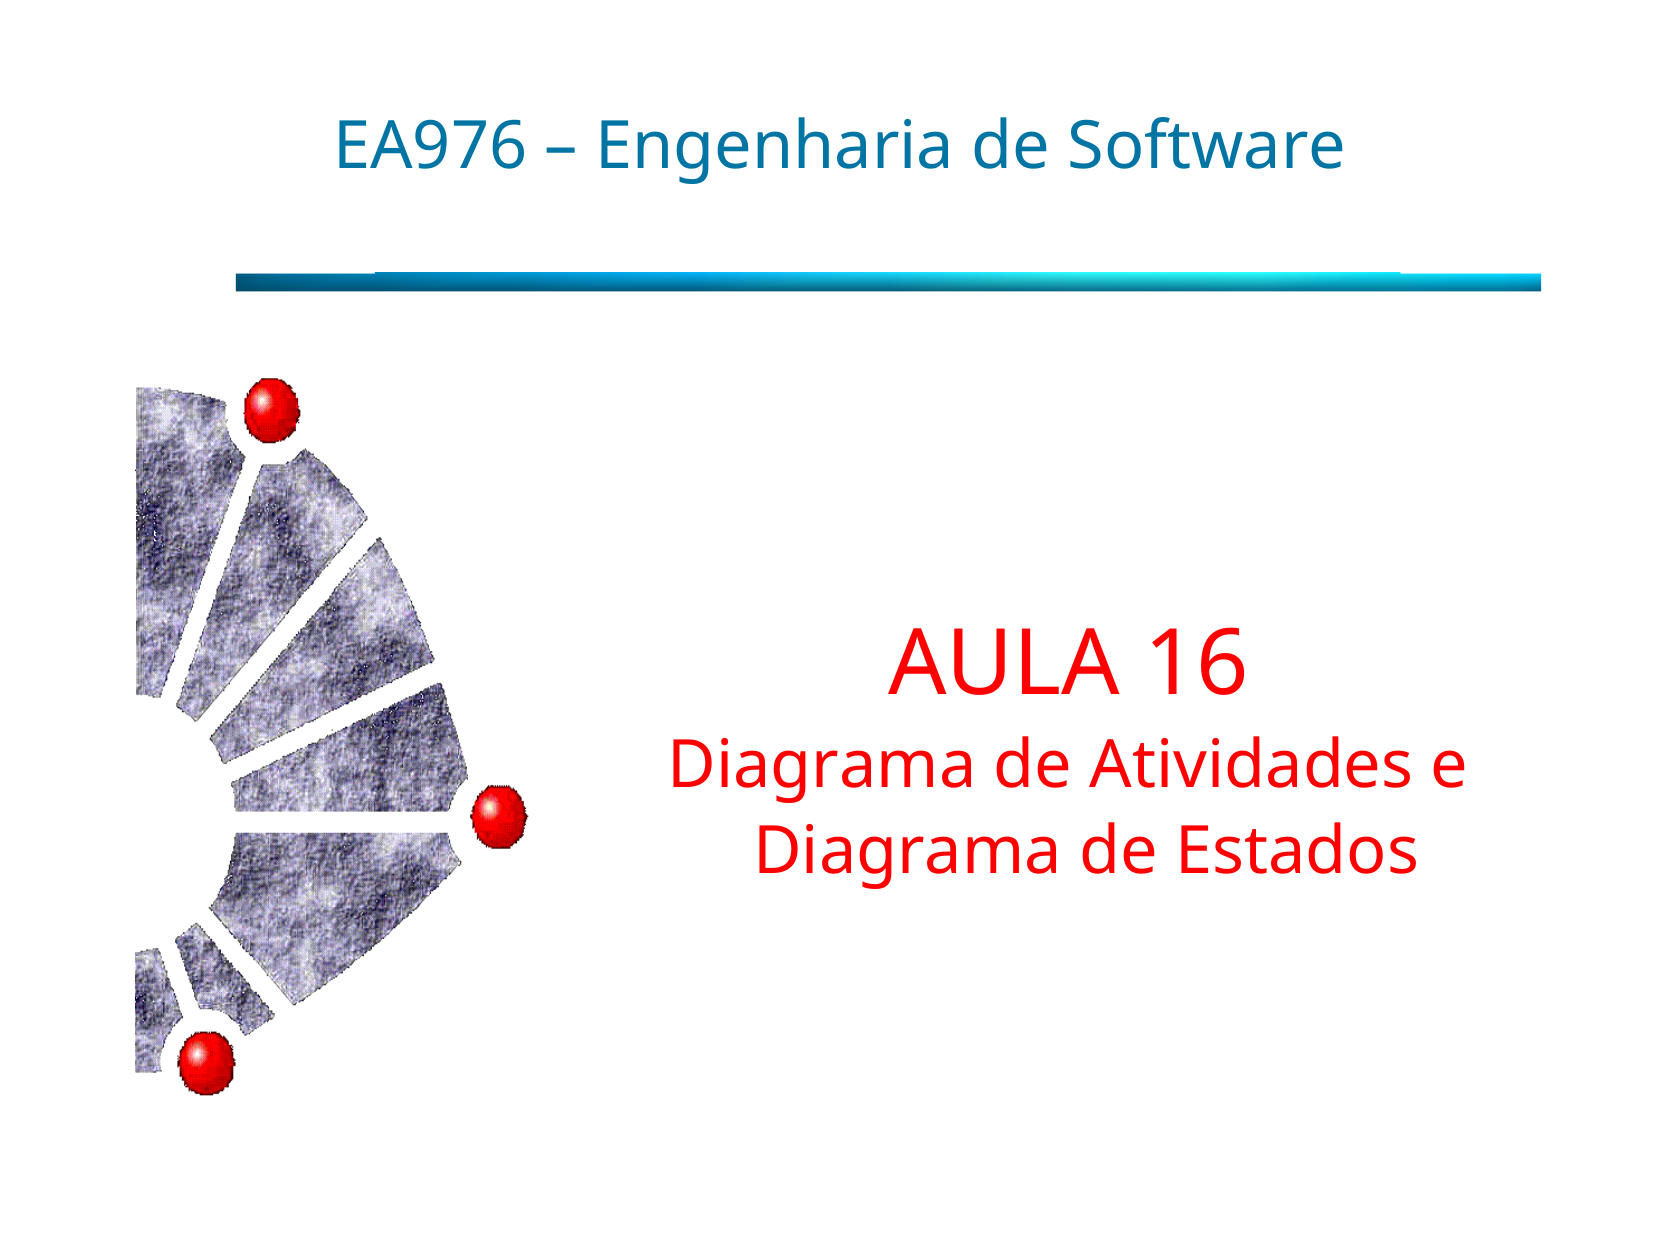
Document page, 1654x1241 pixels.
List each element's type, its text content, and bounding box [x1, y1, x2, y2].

subtitle AULA 16 Diagrama de Atividades e Diagrama de Estados [561, 308, 1541, 1182]
title EA976 – Engenharia de Software [61, 35, 1620, 250]
chart [135, 324, 562, 1112]
picture [125, 272, 1654, 295]
